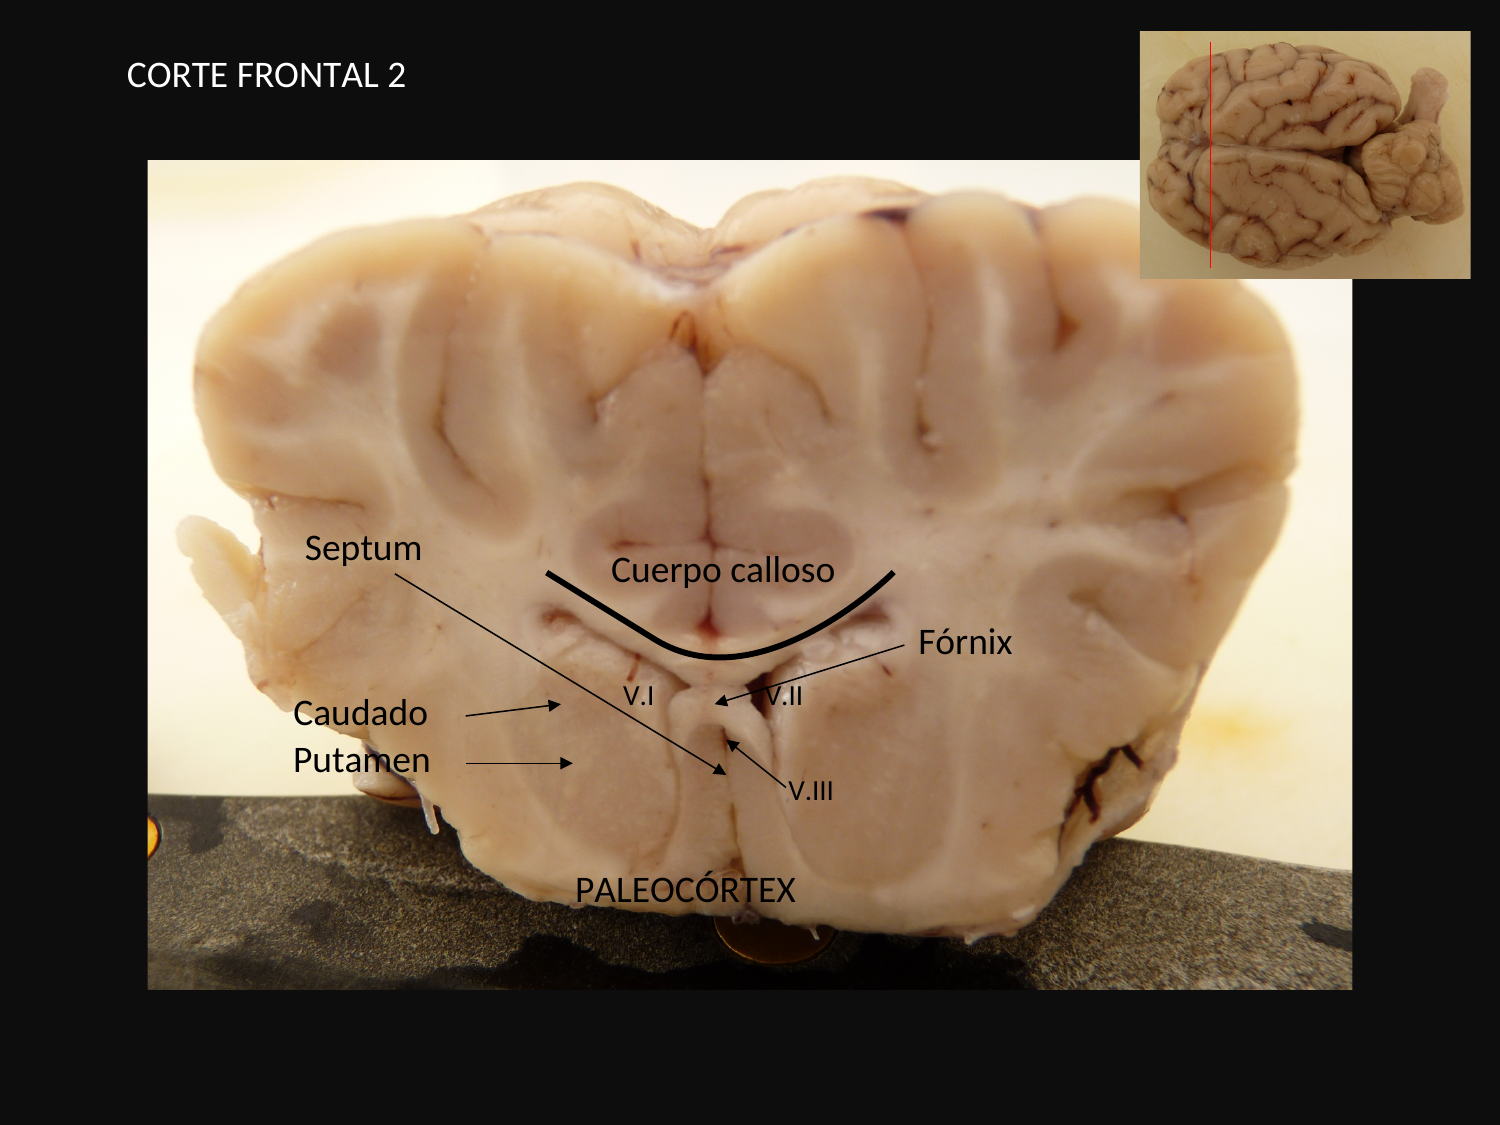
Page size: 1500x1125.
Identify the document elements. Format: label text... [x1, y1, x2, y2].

text_box Caudado [278, 680, 444, 727]
text_box CORTE FRONTAL 2 [112, 42, 951, 104]
text_box Putamen [278, 727, 447, 789]
text_box [147, 31, 1471, 990]
text_box Cuerpo calloso [560, 538, 886, 602]
text_box PALEOCÓRTEX [560, 857, 811, 919]
text_box Septum [290, 515, 438, 576]
text_box V.I [608, 668, 680, 720]
text_box V.III [773, 763, 857, 814]
text_box Fórnix [903, 609, 1070, 671]
text_box V.II [749, 668, 845, 720]
